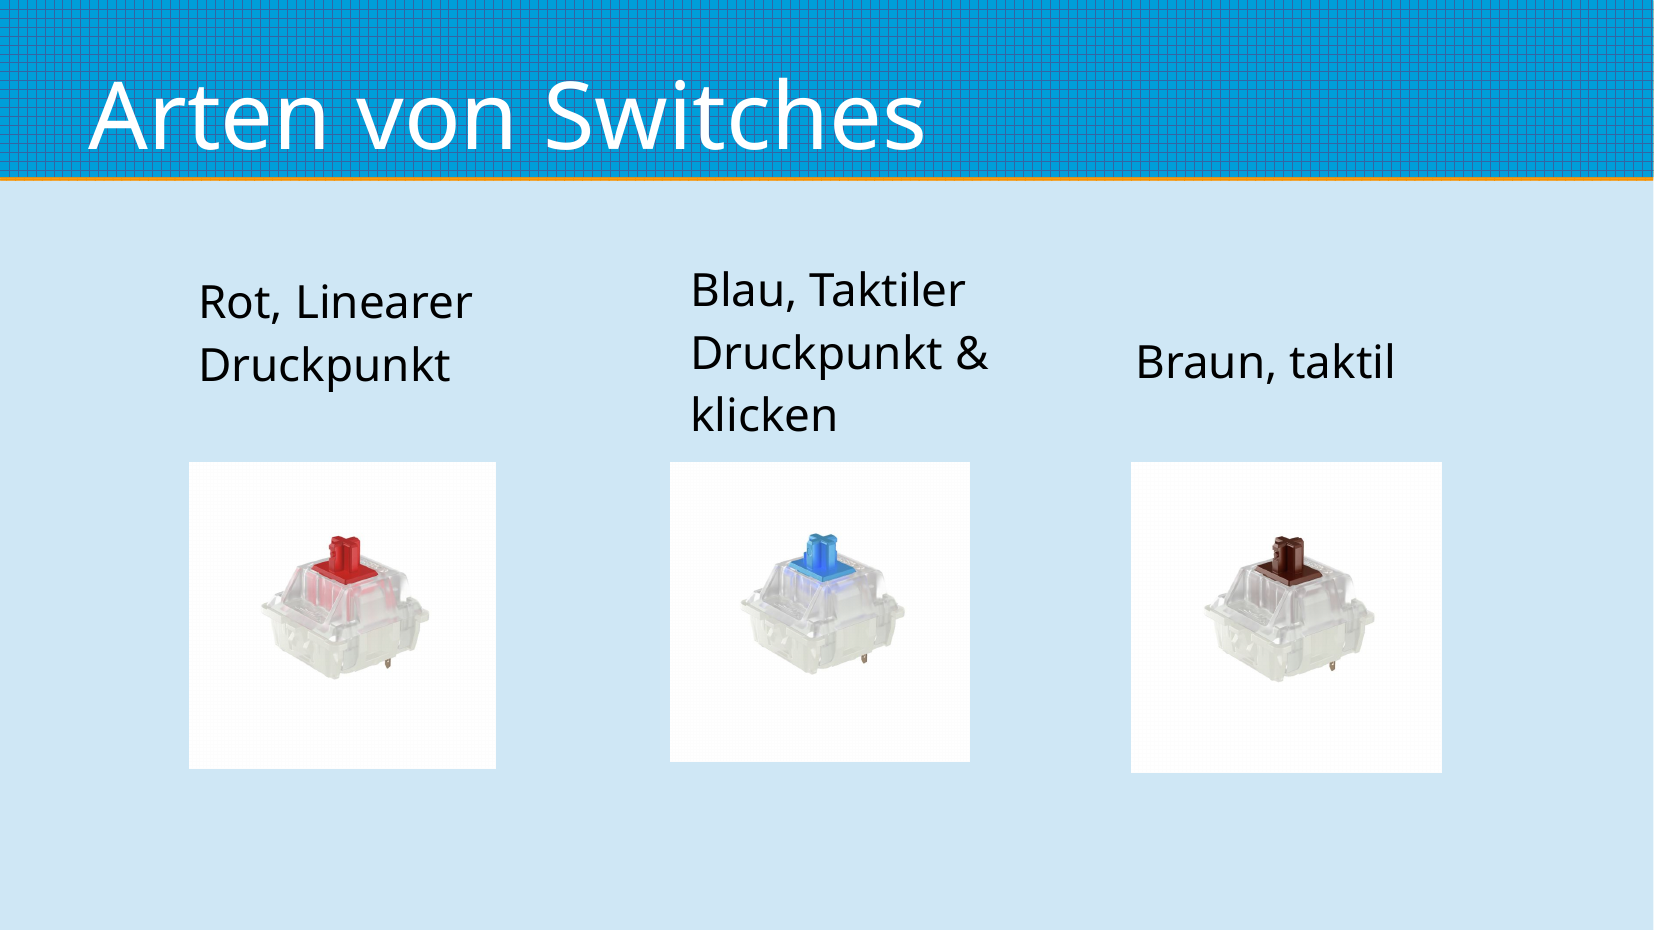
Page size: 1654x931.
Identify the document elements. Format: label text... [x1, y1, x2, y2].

picture [670, 462, 970, 762]
text_box Rot, Linearer Druckpunkt [192, 272, 518, 392]
text_box Blau, Taktiler Druckpunkt & klicken [684, 265, 1004, 438]
text_box Braun, taktil [1129, 328, 1500, 394]
title Arten von Switches [88, 14, 1565, 178]
picture [1131, 462, 1442, 773]
picture [189, 462, 496, 769]
